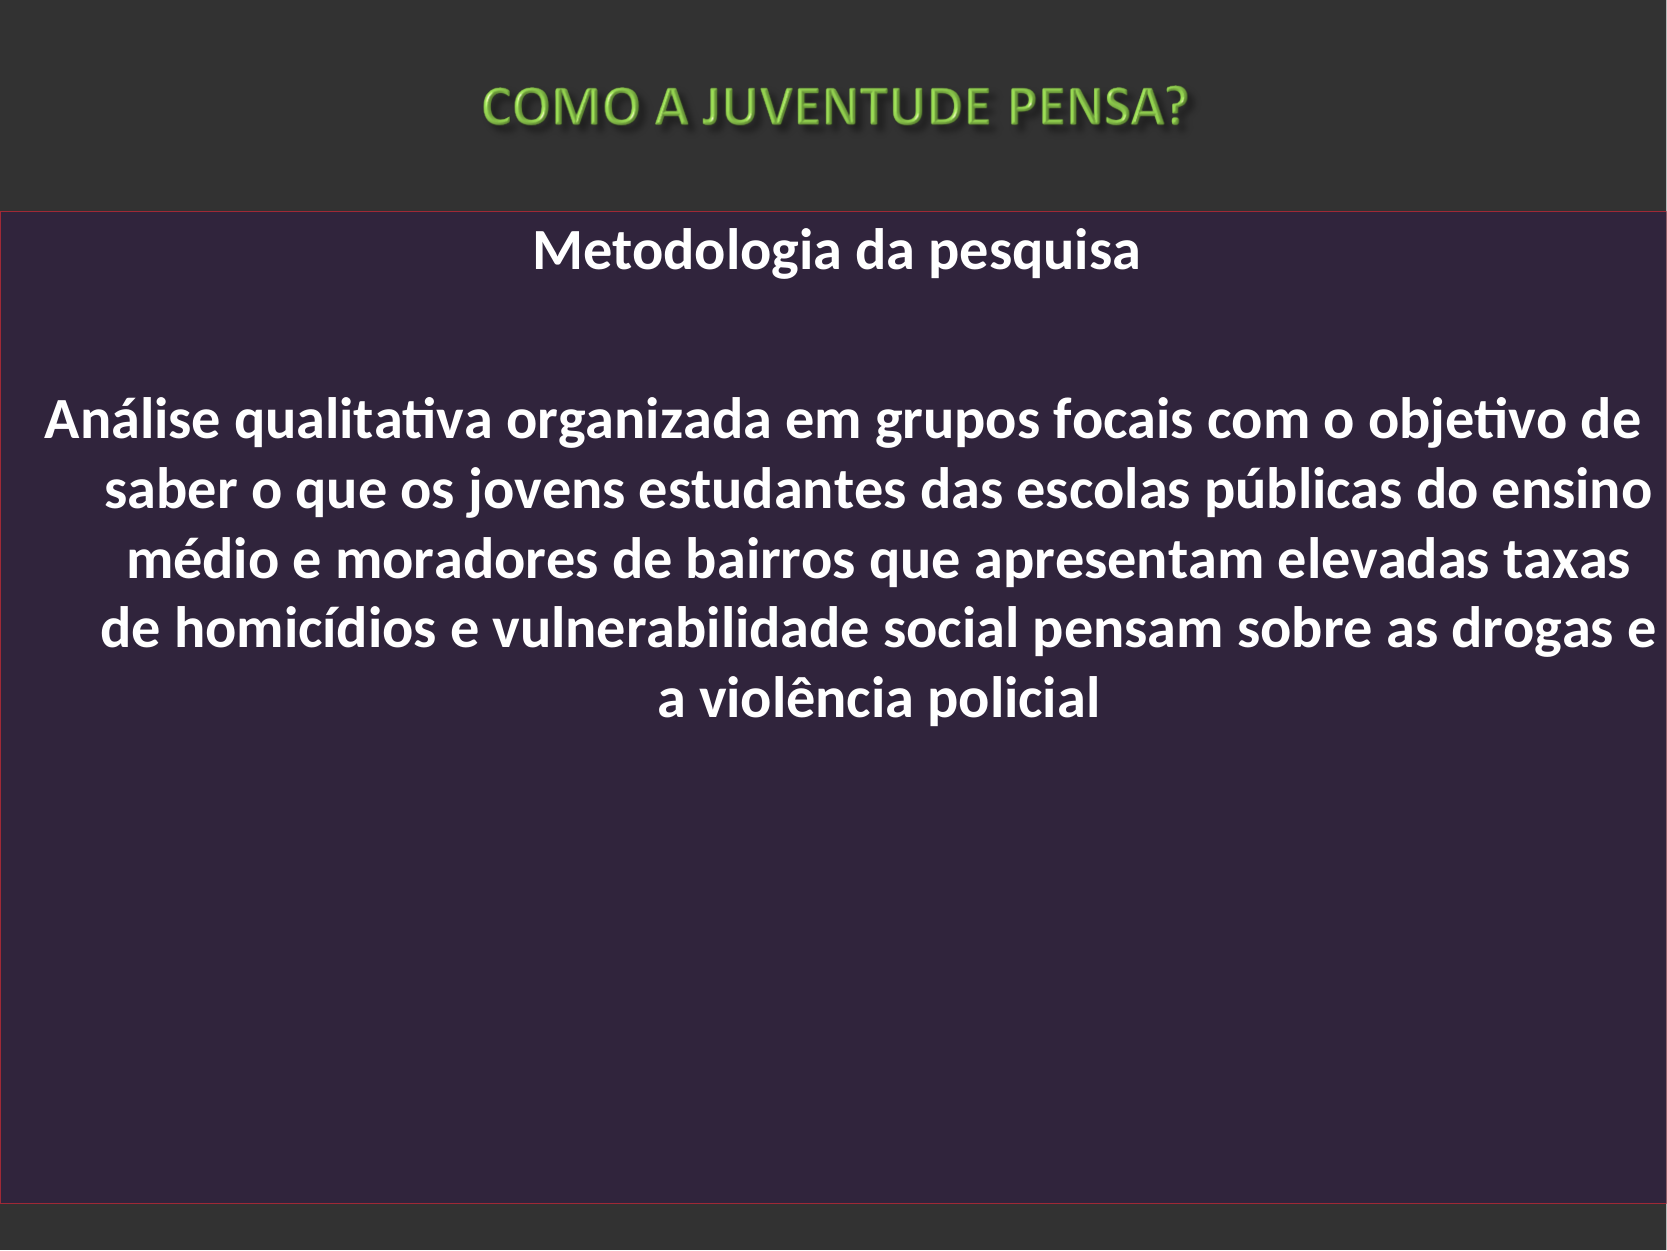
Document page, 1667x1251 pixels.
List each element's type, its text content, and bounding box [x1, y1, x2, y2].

list Metodologia da pesquisa Análise qualitativa organizada em grupos focais com o objetivo de saber o que os jovens estudantes das escolas públicas do ensino médio e moradores de bairros que apresentam elevadas taxas de homicídios e vulnerabilidade social pensam sobre as drogas e a violência policial [0, 211, 1667, 1204]
text_box [0, 0, 1667, 211]
